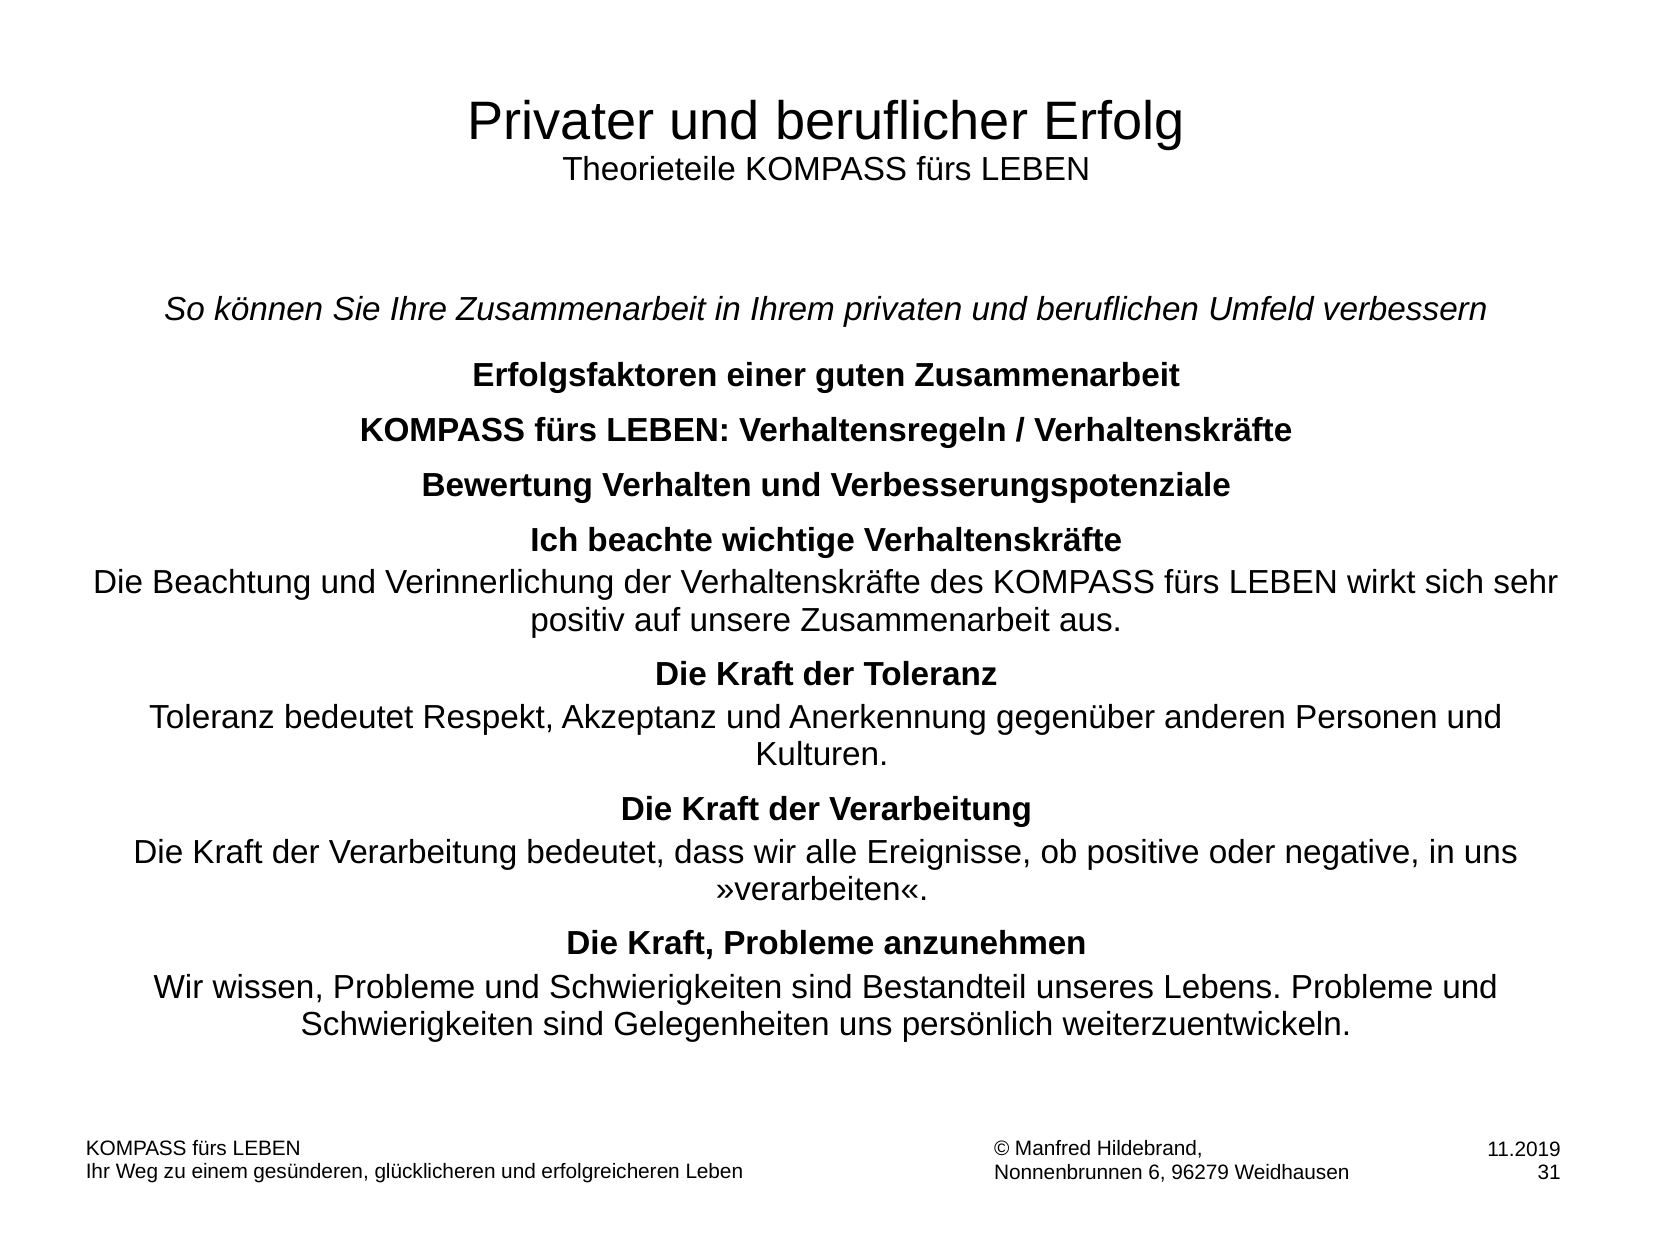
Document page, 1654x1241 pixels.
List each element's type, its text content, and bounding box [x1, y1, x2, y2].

title Privater und beruflicher Erfolg Theorieteile KOMPASS fürs LEBEN [82, 49, 1571, 257]
list So können Sie Ihre Zusammenarbeit in Ihrem privaten und beruflichen Umfeld verbessern Erfolgsfaktoren einer guten Zusammenarbeit KOMPASS fürs LEBEN: Verhaltensregeln / Verhaltenskräfte Bewertung Verhalten und Verbesserungspotenziale Ich beachte wichtige Verhaltenskräfte Die Beachtung und Verinnerlichung der Verhaltenskräfte des KOMPASS fürs LEBEN wirkt sich sehr positiv auf unsere Zusammenarbeit aus. Die Kraft der Toleranz Toleranz bedeutet Respekt, Akzeptanz und Anerkennung gegenüber anderen Personen und Kulturen. Die Kraft der Verarbeitung Die Kraft der Verarbeitung bedeutet, dass wir alle Ereignisse, ob positive oder negative, in uns »verarbeiten«. Die Kraft, Probleme anzunehmen Wir wissen, Probleme und Schwierigkeiten sind Bestandteil unseres Lebens. Probleme und Schwierigkeiten sind Gelegenheiten uns persönlich weiterzuentwickeln. [82, 290, 1571, 1109]
text_box © Manfred Hildebrand, Nonnenbrunnen 6, 96279 Weidhausen [979, 1118, 1389, 1203]
text_box KOMPASS fürs LEBEN Ihr Weg zu einem gesünderen, glücklicheren und erfolgreicheren Leben [70, 1118, 964, 1202]
text_box 11.2019 31 [1405, 1118, 1576, 1203]
